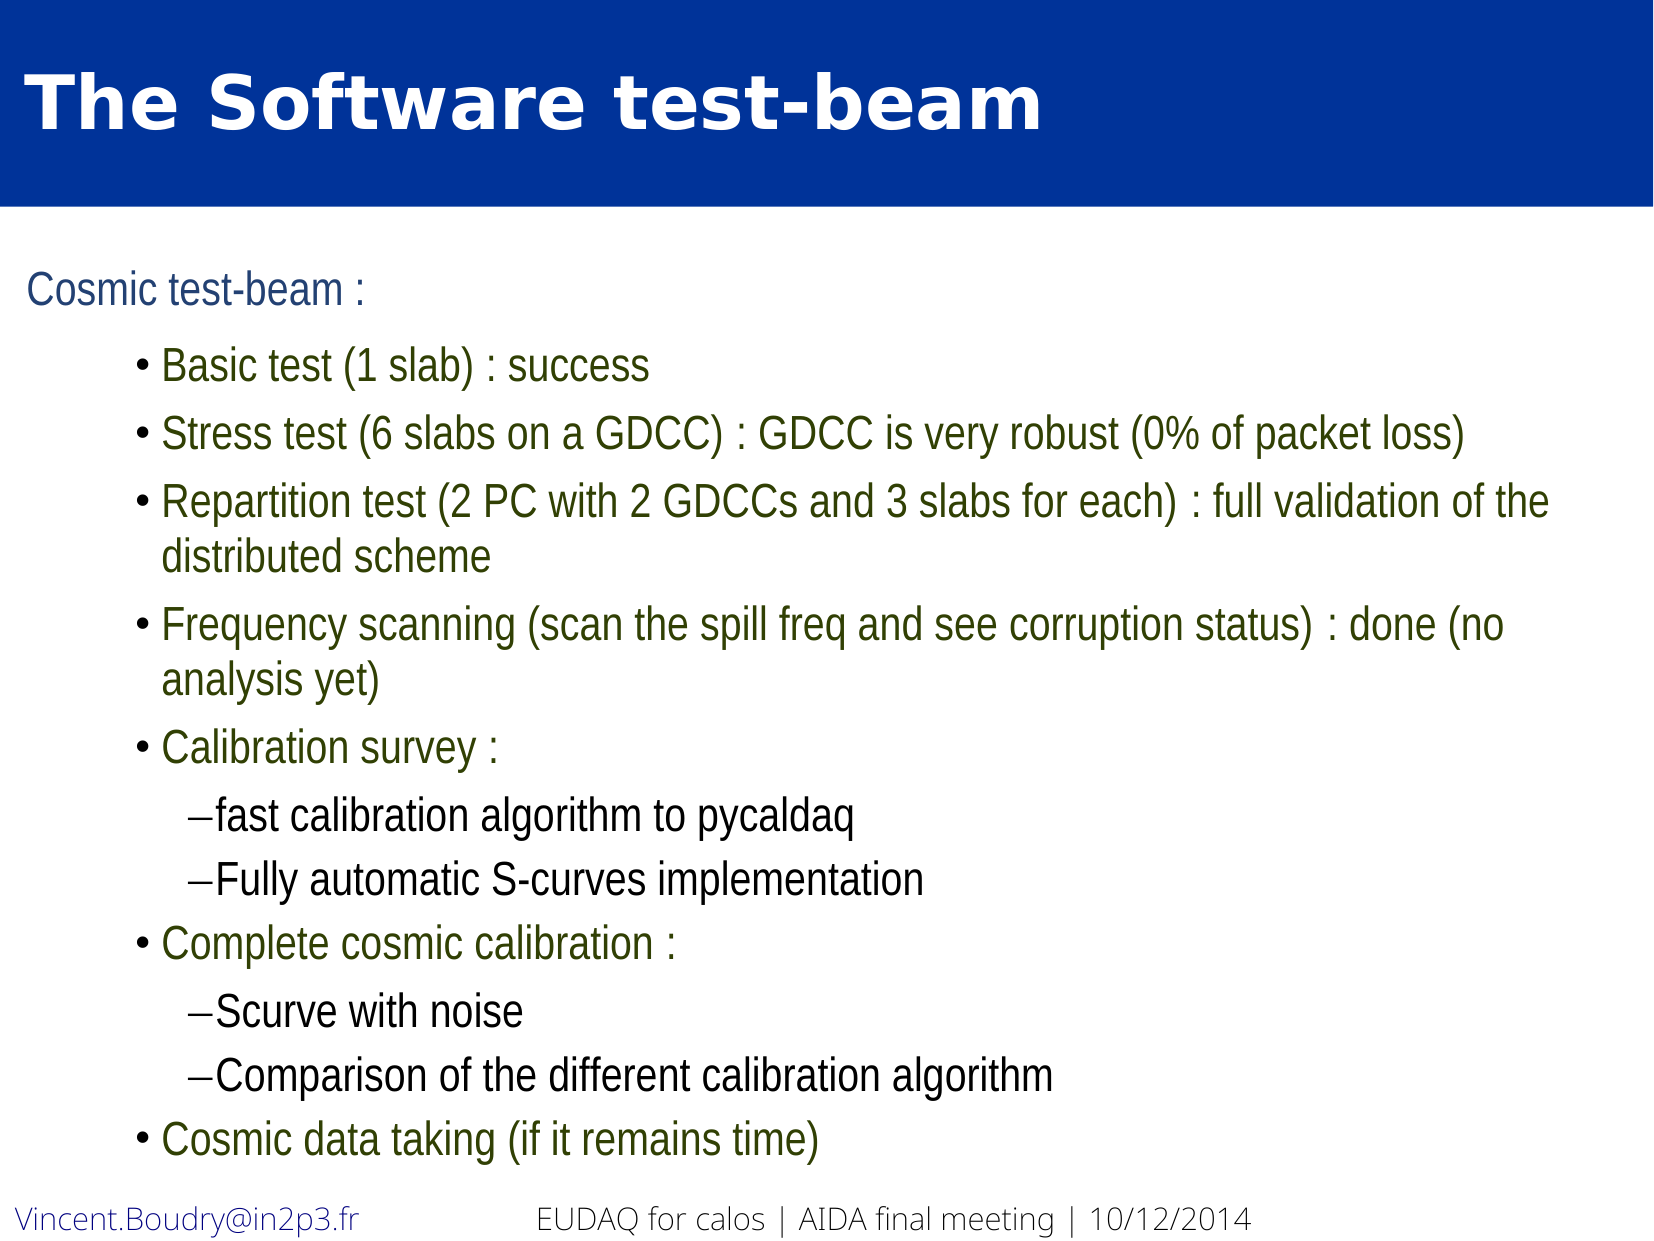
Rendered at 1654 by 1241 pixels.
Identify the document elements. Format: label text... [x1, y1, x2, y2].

title The Software test-beam [24, 17, 1635, 191]
list Cosmic test-beam : Basic test (1 slab) : success Stress test (6 slabs on a GDCC) : GDCC is very robust (0% of packet loss) Repartition test (2 PC with 2 GDCCs and 3 slabs for each) : full validation of the distributed scheme Frequency scanning (scan the spill freq and see corruption status) : done (no analysis yet) Calibration survey : fast calibration algorithm to pycaldaq Fully automatic S-curves implementation Complete cosmic calibration : Scurve with noise Comparison of the different calibration algorithm Cosmic data taking (if it remains time) [26, 260, 1631, 1172]
